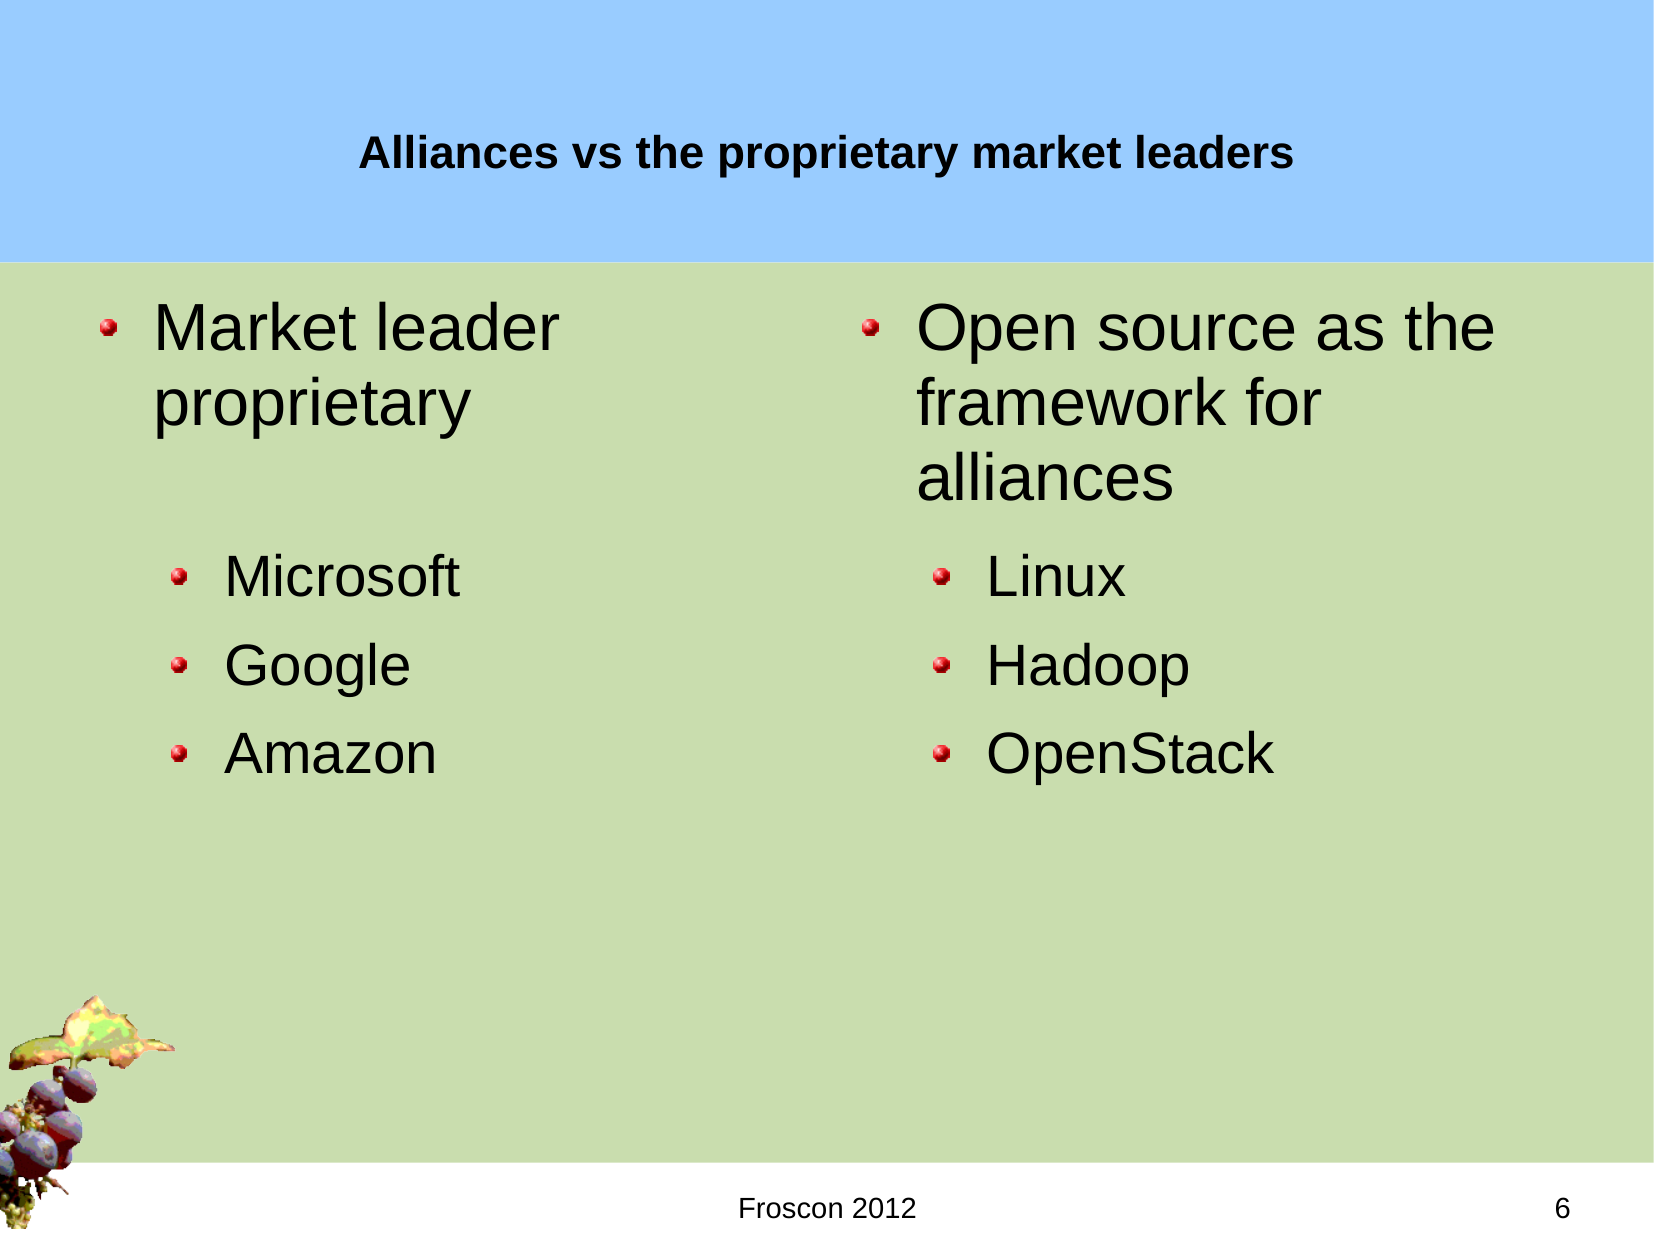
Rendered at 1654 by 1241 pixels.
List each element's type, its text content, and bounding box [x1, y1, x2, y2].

list Market leader proprietary Microsoft Google Amazon [82, 290, 809, 1109]
title Alliances vs the proprietary market leaders [82, 49, 1571, 257]
list Open source as the framework for alliances Linux Hadoop OpenStack [845, 290, 1572, 1109]
picture [0, 990, 188, 1229]
